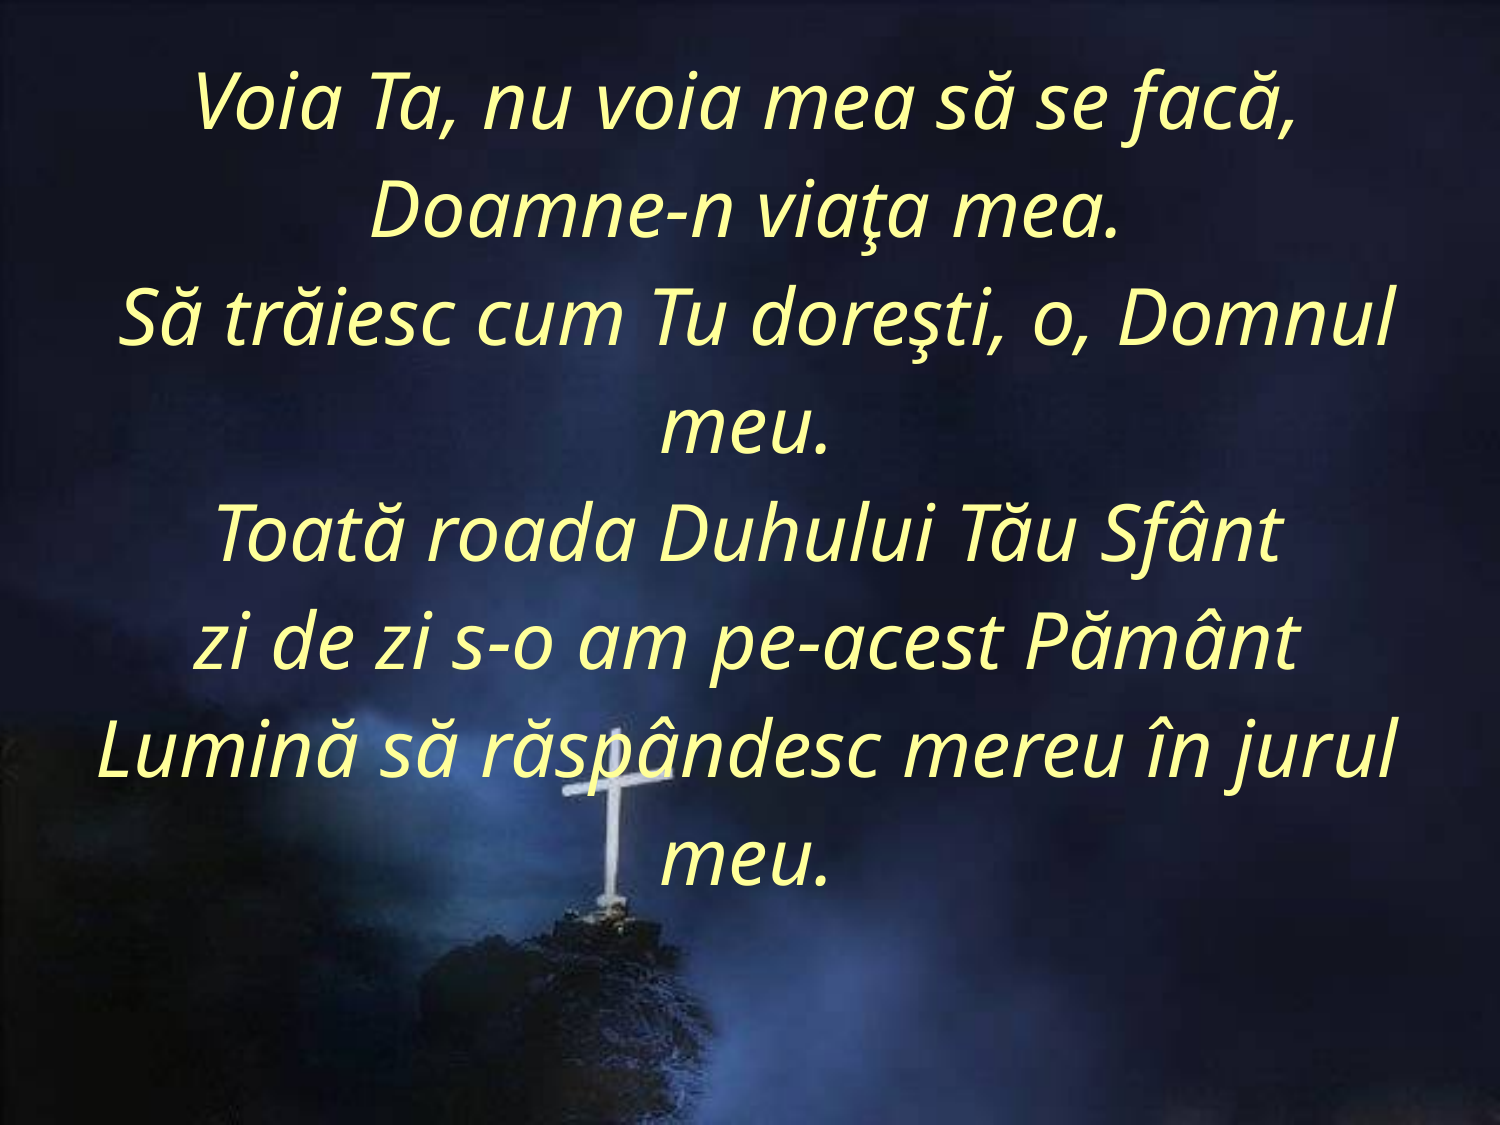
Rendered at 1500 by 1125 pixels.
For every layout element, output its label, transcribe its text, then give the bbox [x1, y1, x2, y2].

text_box Voia Ta, nu voia mea să se facă, Doamne-n viaţa mea. Să trăiesc cum Tu doreşti, o, Domnul meu. Toată roada Duhului Tău Sfânt zi de zi s-o am pe-acest Pământ Lumină să răspândesc mereu în jurul meu. [31, 37, 1463, 826]
picture [0, 0, 1500, 1125]
